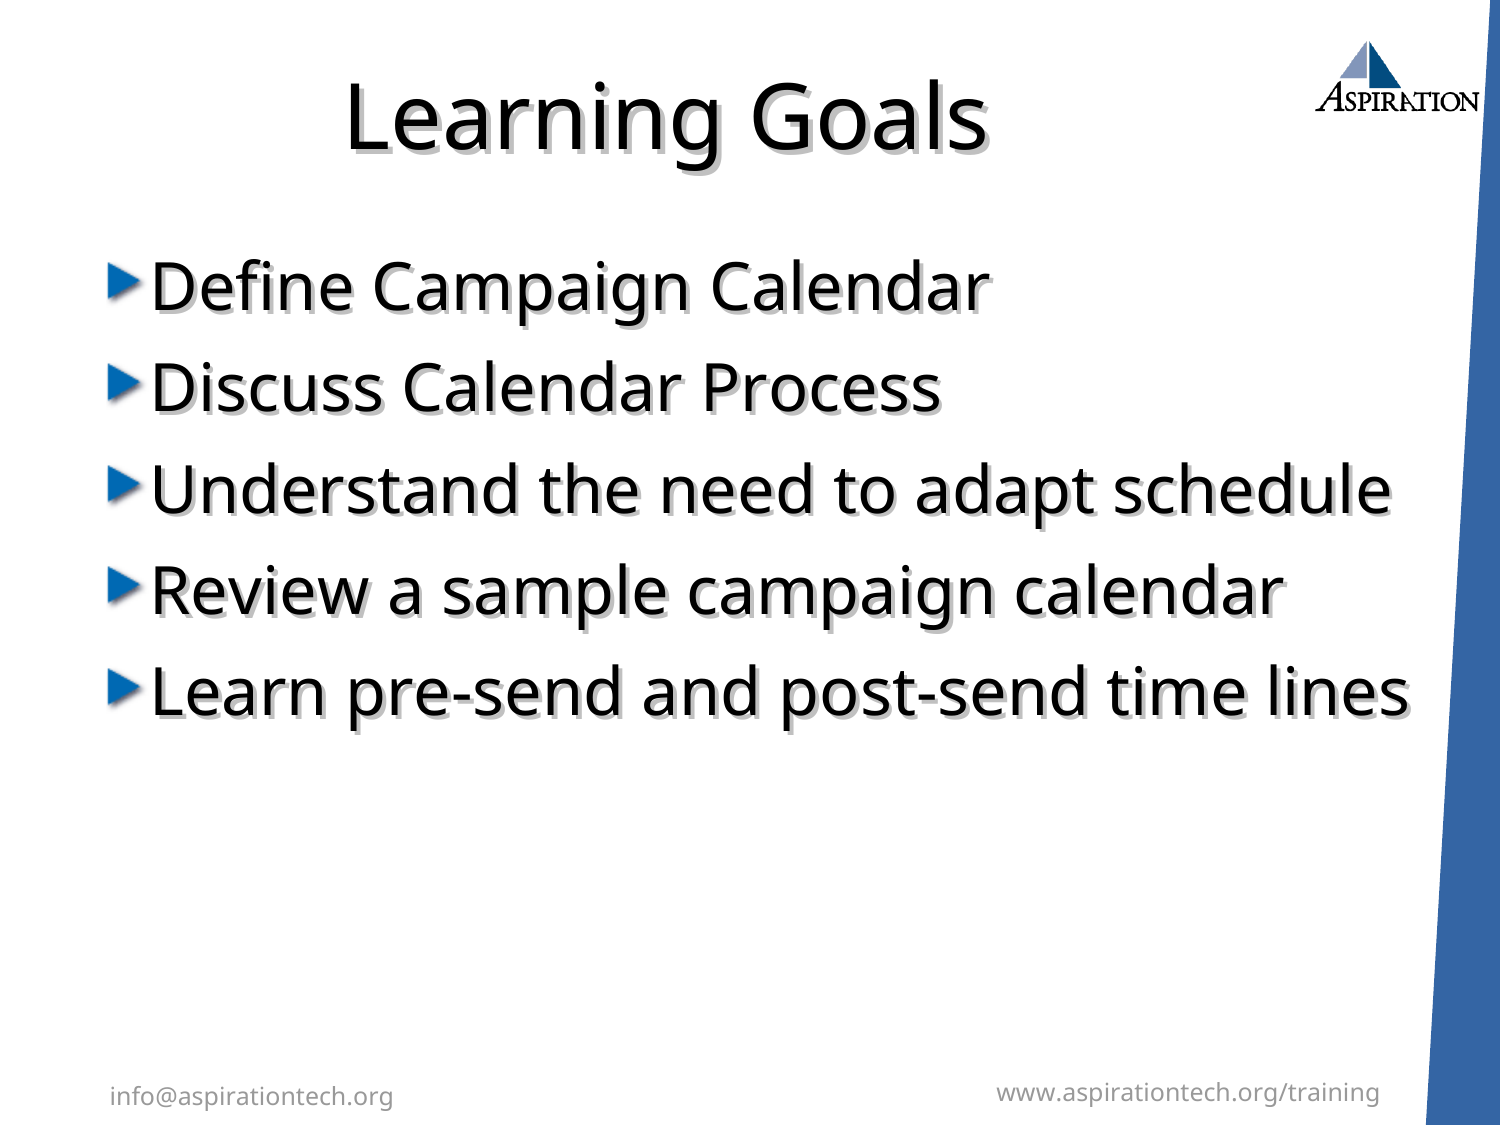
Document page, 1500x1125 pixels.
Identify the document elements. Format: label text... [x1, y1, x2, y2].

title Learning Goals [49, 19, 1284, 206]
list Define Campaign Calendar Discuss Calendar Process Understand the need to adapt schedule Review a sample campaign calendar Learn pre-send and post-send time lines [49, 238, 1447, 892]
picture [1315, 41, 1480, 120]
